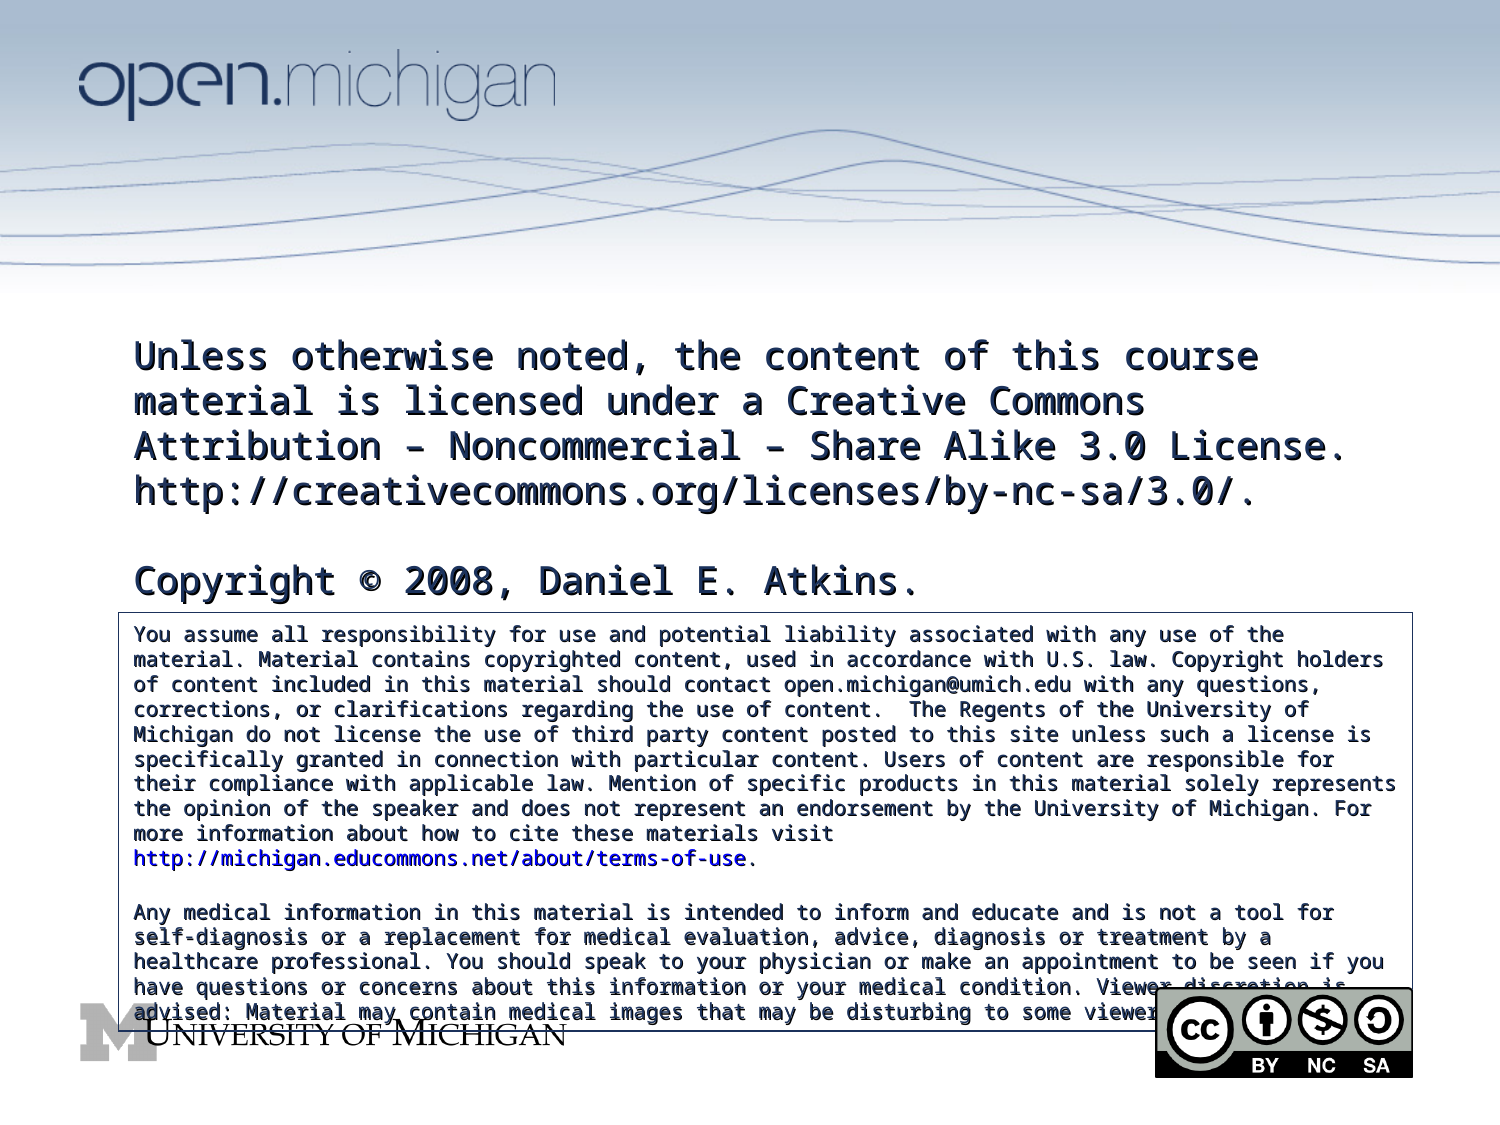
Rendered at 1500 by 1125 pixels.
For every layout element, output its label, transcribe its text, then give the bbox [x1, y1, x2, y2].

picture [1155, 987, 1413, 1078]
text_box You assume all responsibility for use and potential liability associated with any use of the material. Material contains copyrighted content, used in accordance with U.S. law. Copyright holders of content included in this material should contact open.michigan@umich.edu with any questions, corrections, or clarifications regarding the use of content. The Regents of the University of Michigan do not license the use of third party content posted to this site unless such a license is specifically granted in connection with particular content. Users of content are responsible for their compliance with applicable law. Mention of specific products in this material solely represents the opinion of the speaker and does not represent an endorsement by the University of Michigan. For more information about how to cite these materials visit http://michigan.educommons.net/about/terms-of-use. Any medical information in this material is intended to inform and educate and is not a tool for self-diagnosis or a replacement for medical evaluation, advice, diagnosis or treatment by a healthcare professional. You should speak to your physician or make an appointment to be seen if you have questions or concerns about this information or your medical condition. Viewer discretion is advised: Material may contain medical images that may be disturbing to some viewers. [118, 612, 1413, 1031]
text_box Unless otherwise noted, the content of this course material is licensed under a Creative Commons Attribution – Noncommercial – Share Alike 3.0 License. http://creativecommons.org/licenses/by-nc-sa/3.0/. Copyright © 2008, Daniel E. Atkins. [118, 323, 1413, 610]
picture [79, 1002, 567, 1062]
picture [0, 0, 1500, 293]
